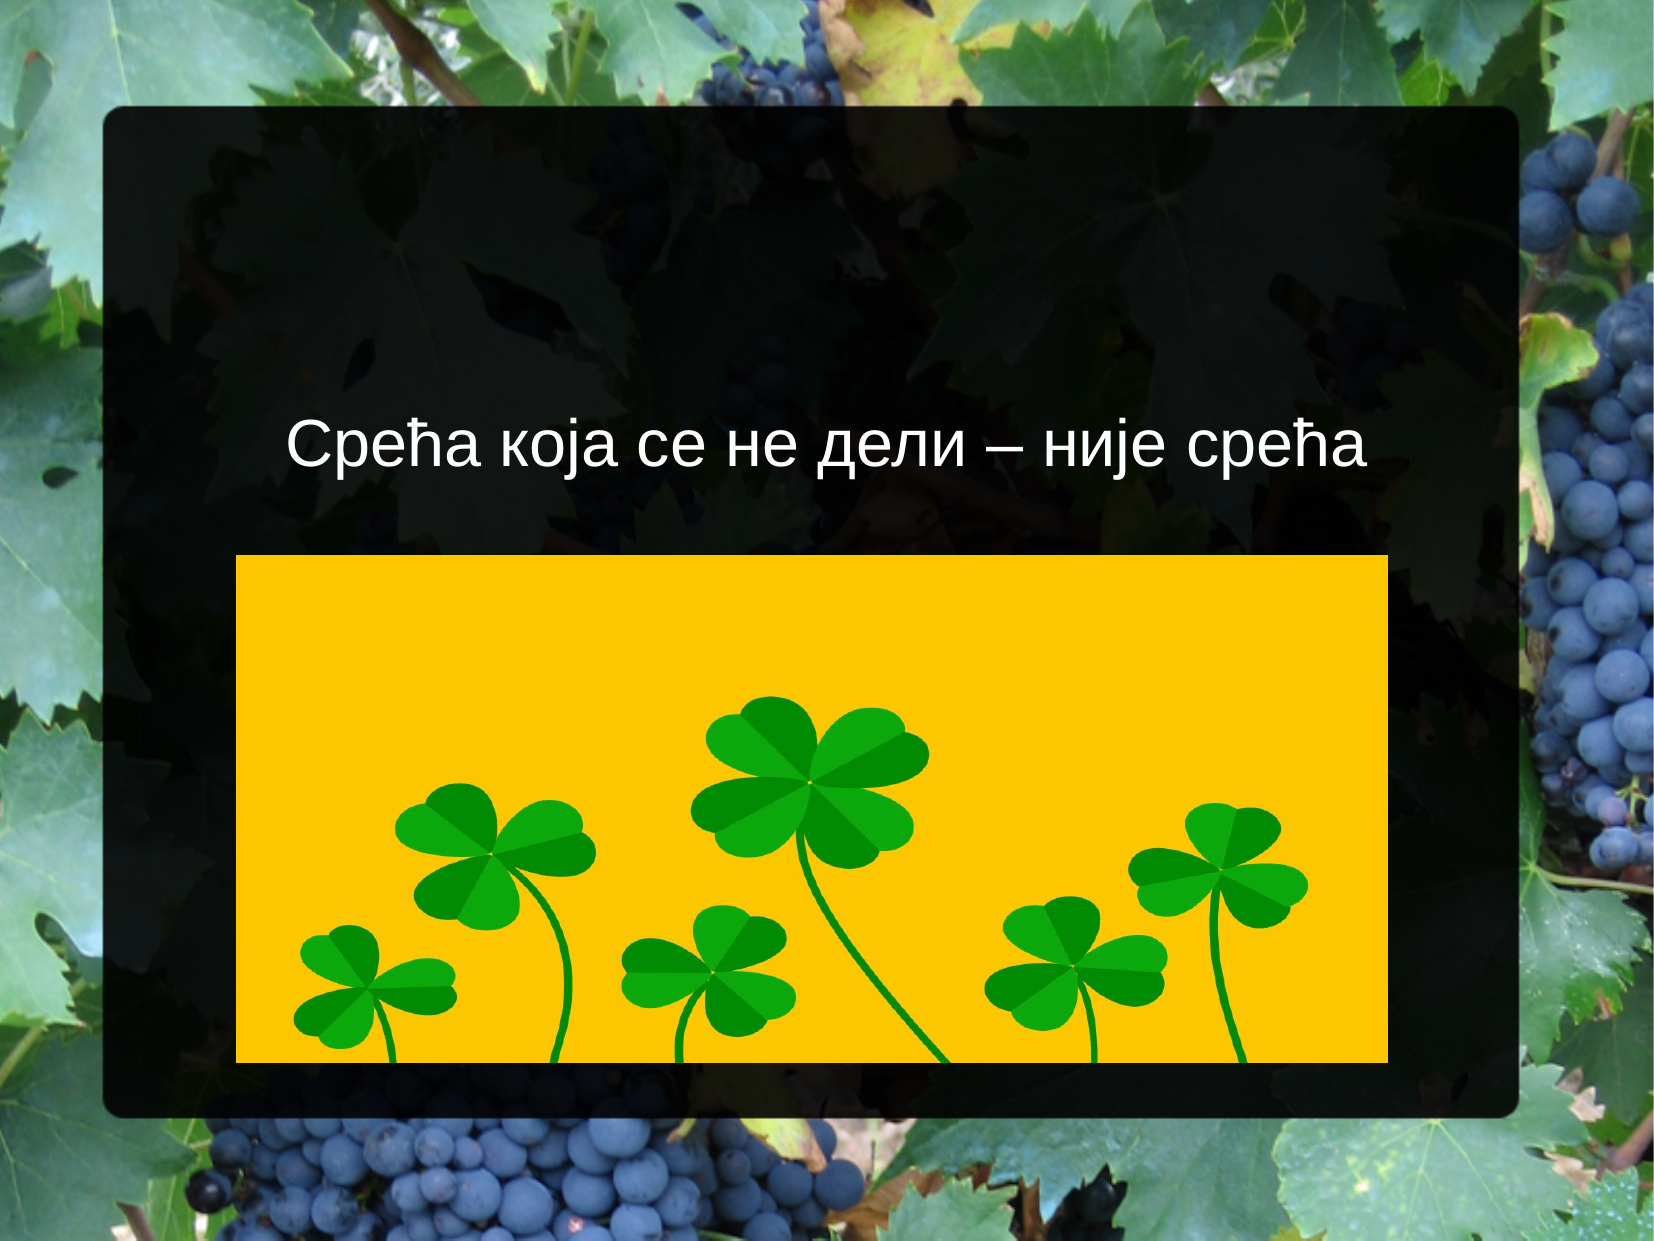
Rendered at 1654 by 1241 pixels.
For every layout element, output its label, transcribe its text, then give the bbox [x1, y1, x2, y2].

picture [0, 0, 1654, 1241]
subtitle Срећа која се не дели – није срећа [177, 88, 1477, 798]
